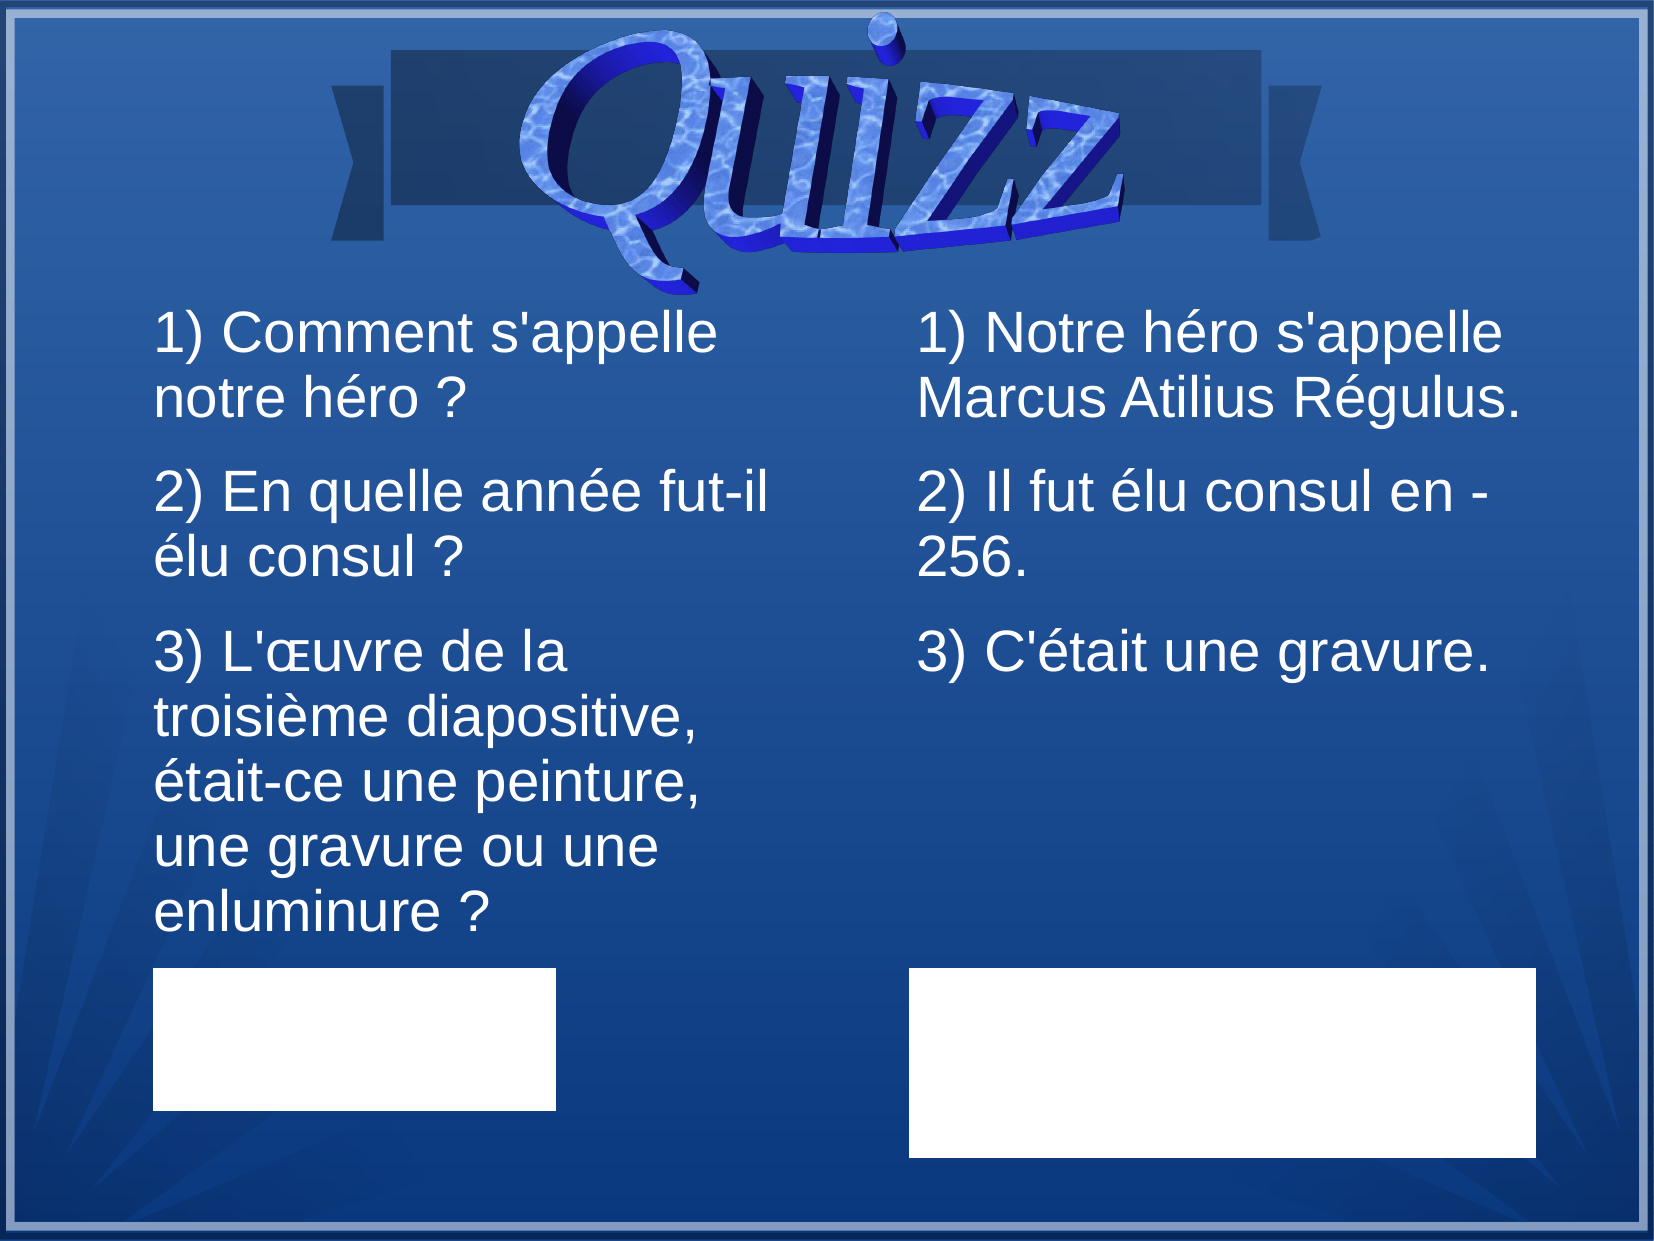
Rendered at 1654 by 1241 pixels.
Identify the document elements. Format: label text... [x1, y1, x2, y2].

list 1) Comment s'appelle notre héro ? 2) En quelle année fut-il élu consul ? 3) L'ɶuvre de la troisième diapositive, était-ce une peinture, une gravure ou une enluminure ? 4) Quel était sa promesse ? [82, 299, 809, 1241]
text_box [153, 968, 556, 1111]
list 1) Notre héro s'appelle Marcus Atilius Régulus. 2) Il fut élu consul en -256. 3) C'était une gravure. 4) Sa promesse était qu'il reviendrait en cas d'échec de sa mission. [845, 299, 1572, 1241]
text_box [909, 968, 1536, 1158]
